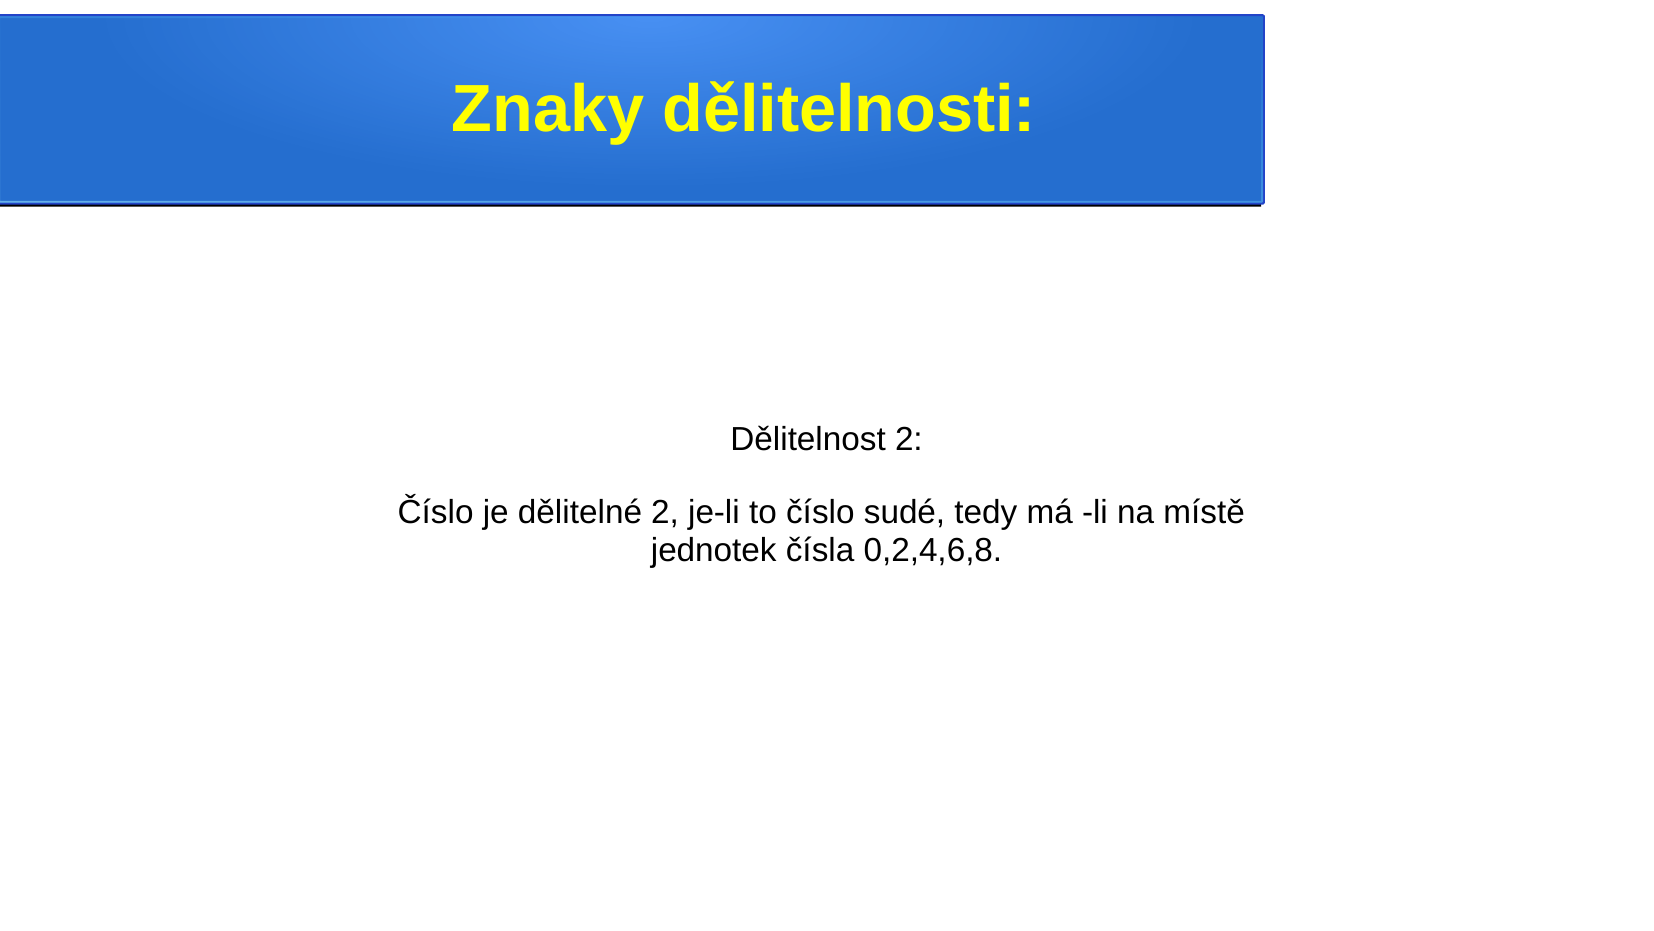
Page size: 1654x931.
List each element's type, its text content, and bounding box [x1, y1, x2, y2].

text_box Znaky dělitelnosti: [437, 63, 1071, 154]
subtitle Dělitelnost 2: Číslo je dělitelné 2, je-li to číslo sudé, tedy má -li na místě jednotek čísla 0,2,4,6,8. [82, 224, 1571, 764]
